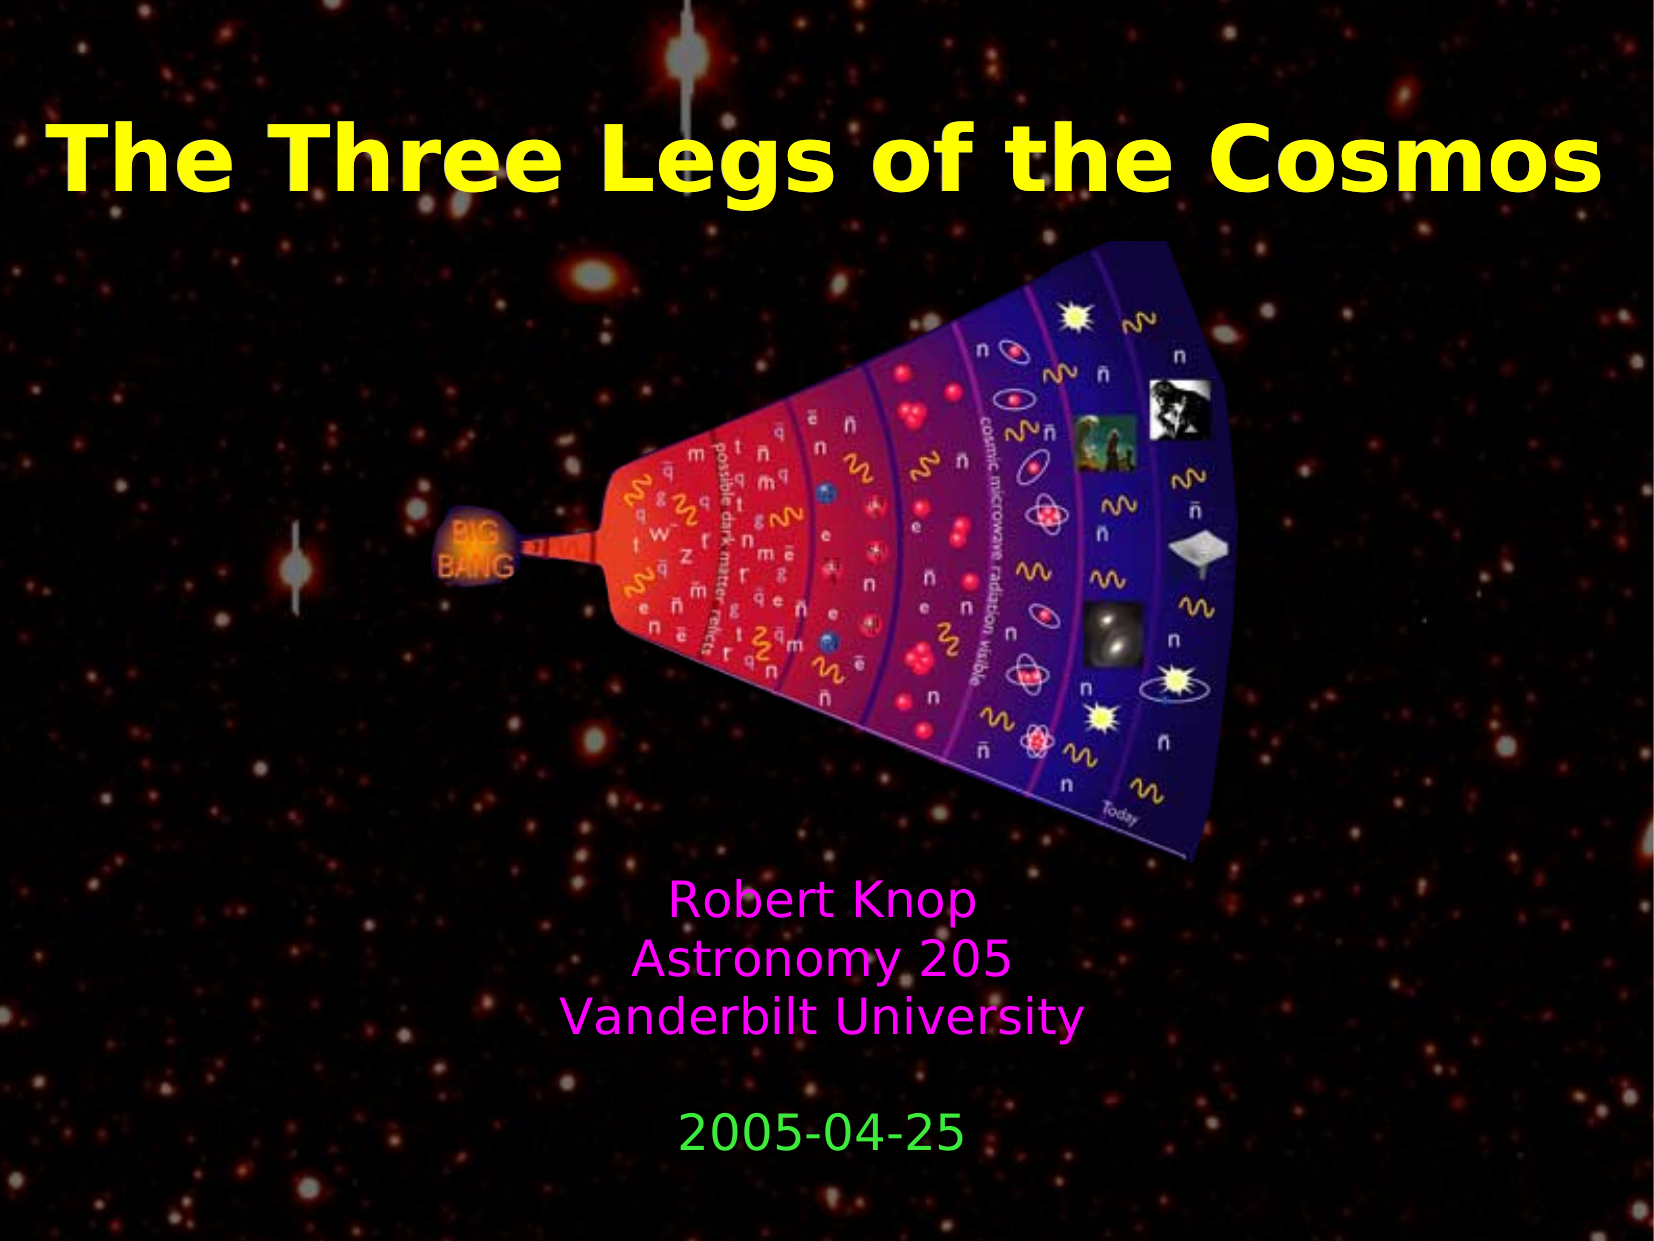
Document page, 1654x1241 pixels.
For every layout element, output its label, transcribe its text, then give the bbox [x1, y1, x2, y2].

text_box Robert Knop Astronomy 205 Vanderbilt University 2005-04-25 [559, 871, 1095, 1163]
picture [0, 0, 1654, 1241]
text_box The Three Legs of the Cosmos [46, 106, 1608, 214]
